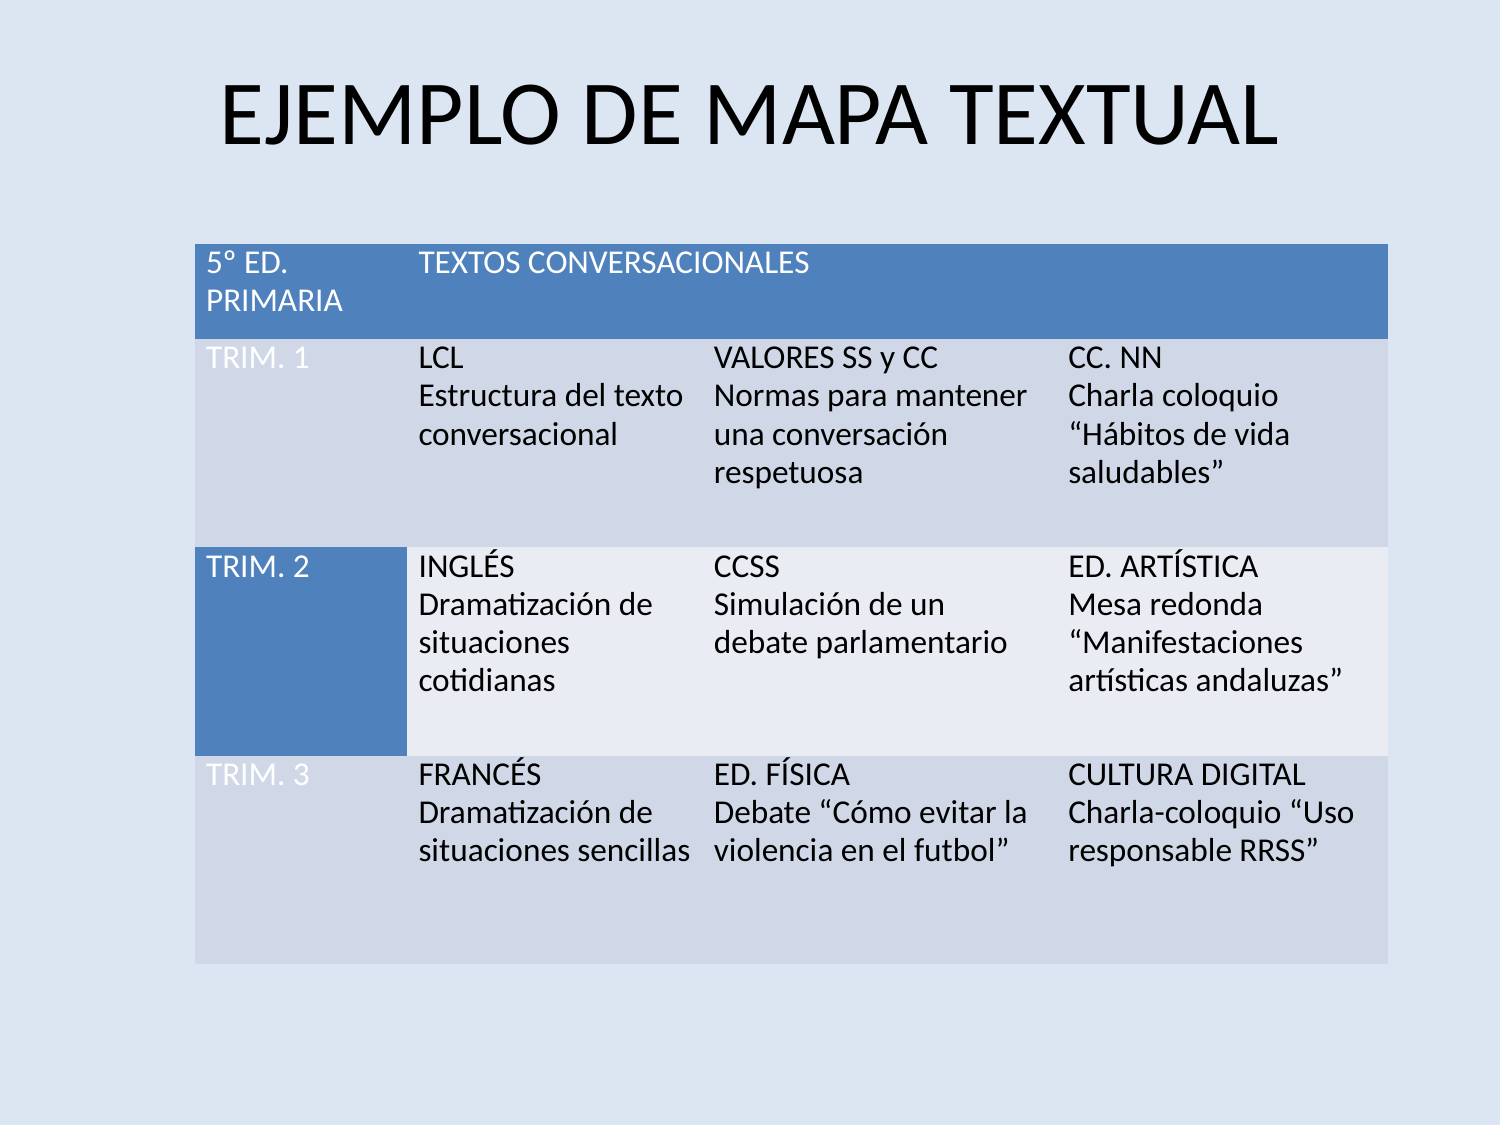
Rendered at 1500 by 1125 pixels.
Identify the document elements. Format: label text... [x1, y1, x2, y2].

table_cell ED. ARTÍSTICA Mesa redonda “Manifestaciones artísticas andaluzas” [1057, 547, 1388, 756]
table_cell FRANCÉS Dramatización de situaciones sencillas [407, 756, 703, 964]
table_header 5º ED. PRIMARIA [195, 244, 407, 339]
table_header TEXTOS CONVERSACIONALES [407, 244, 1388, 339]
table_cell TRIM. 3 [195, 756, 407, 964]
table_cell CCSS Simulación de un debate parlamentario [703, 547, 1057, 756]
table_cell CC. NN Charla coloquio “Hábitos de vida saludables” [1057, 339, 1388, 547]
table_cell INGLÉS Dramatización de situaciones cotidianas [407, 547, 703, 756]
table_cell TRIM. 1 [195, 339, 407, 547]
table_cell CULTURA DIGITAL Charla-coloquio “Uso responsable RRSS” [1057, 756, 1388, 964]
title EJEMPLO DE MAPA TEXTUAL [75, 45, 1425, 233]
table_cell TRIM. 2 [195, 547, 407, 756]
table_cell LCL Estructura del texto conversacional [407, 339, 703, 547]
table_cell VALORES SS y CC Normas para mantener una conversación respetuosa [703, 339, 1057, 547]
table_cell ED. FÍSICA Debate “Cómo evitar la violencia en el futbol” [703, 756, 1057, 964]
